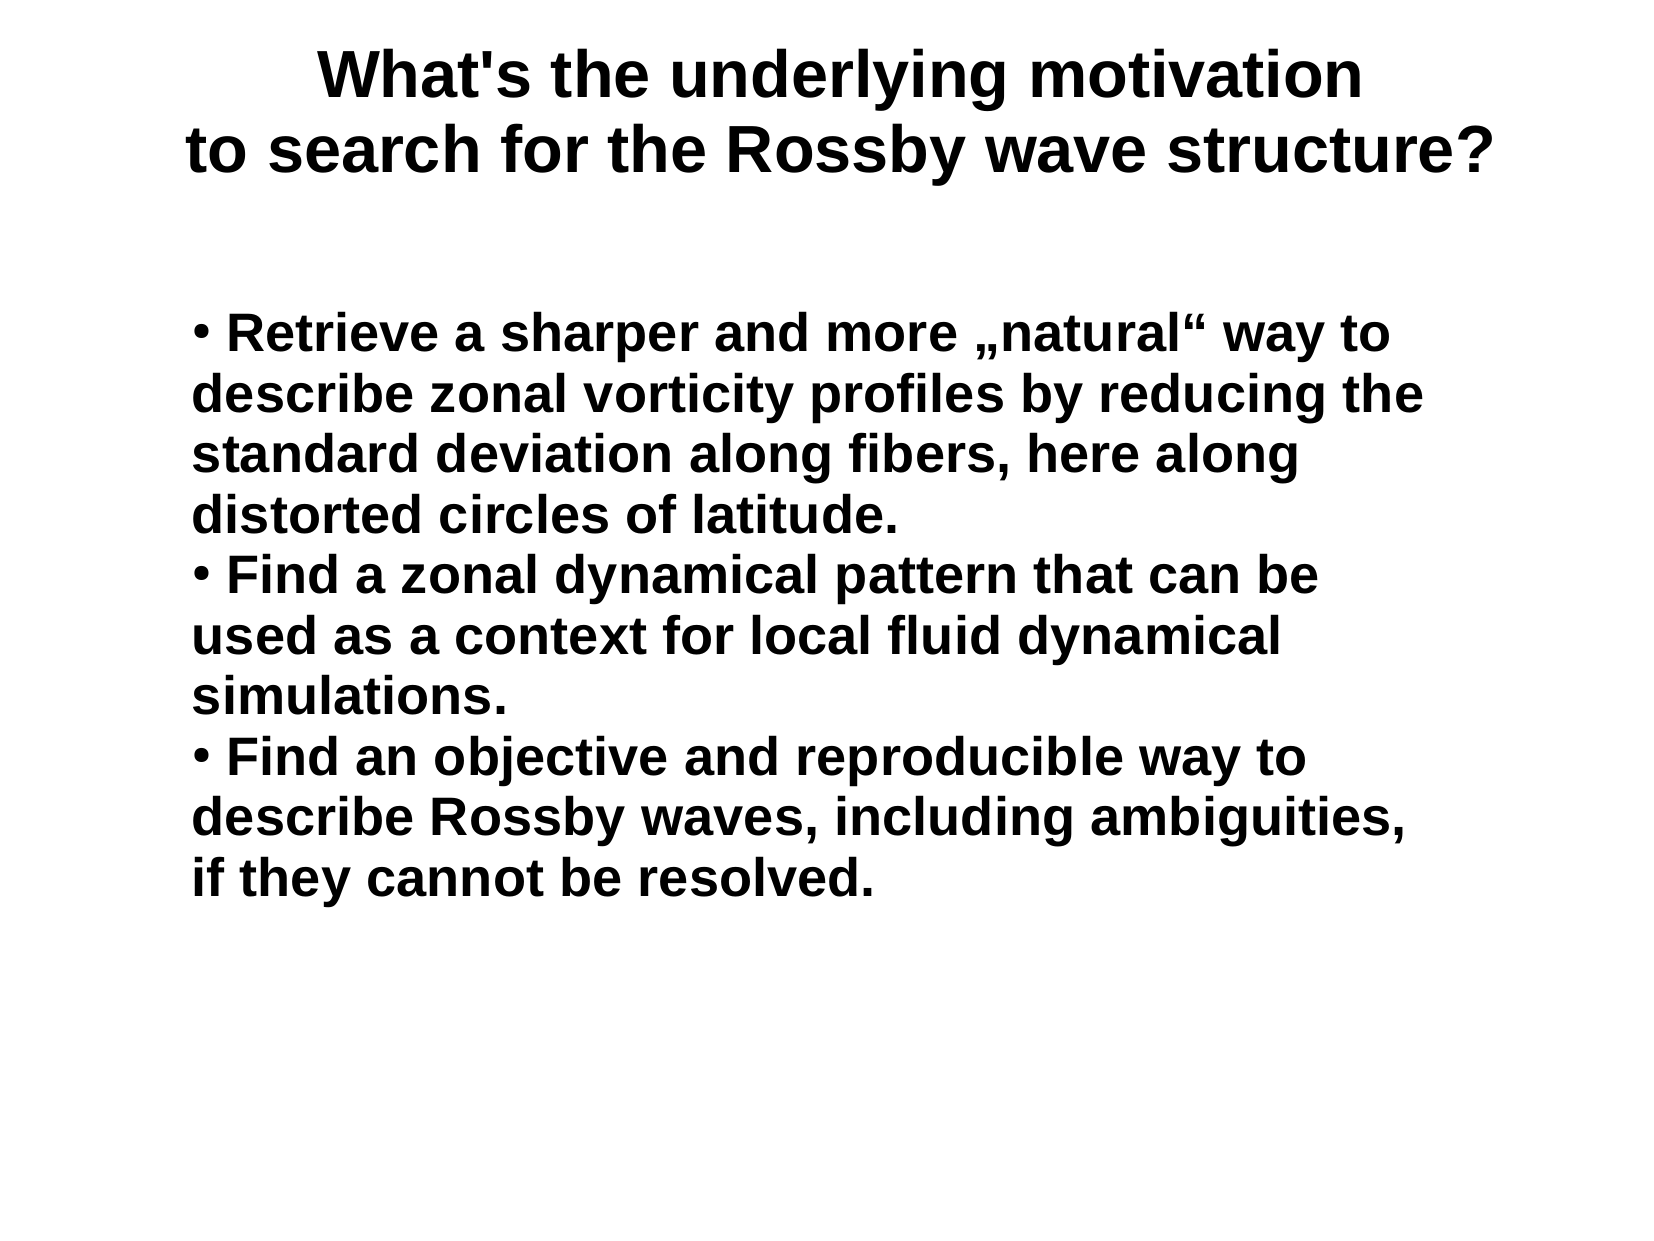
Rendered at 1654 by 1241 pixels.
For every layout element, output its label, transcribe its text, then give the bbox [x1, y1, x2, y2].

text_box What's the underlying motivation to search for the Rossby wave structure? [88, 29, 1595, 194]
text_box Retrieve a sharper and more „natural“ way to describe zonal vorticity profiles by reducing the standard deviation along fibers, here along distorted circles of latitude. Find a zonal dynamical pattern that can be used as a context for local fluid dynamical simulations. Find an objective and reproducible way to describe Rossby waves, including ambiguities, if they cannot be resolved. [177, 295, 1447, 931]
